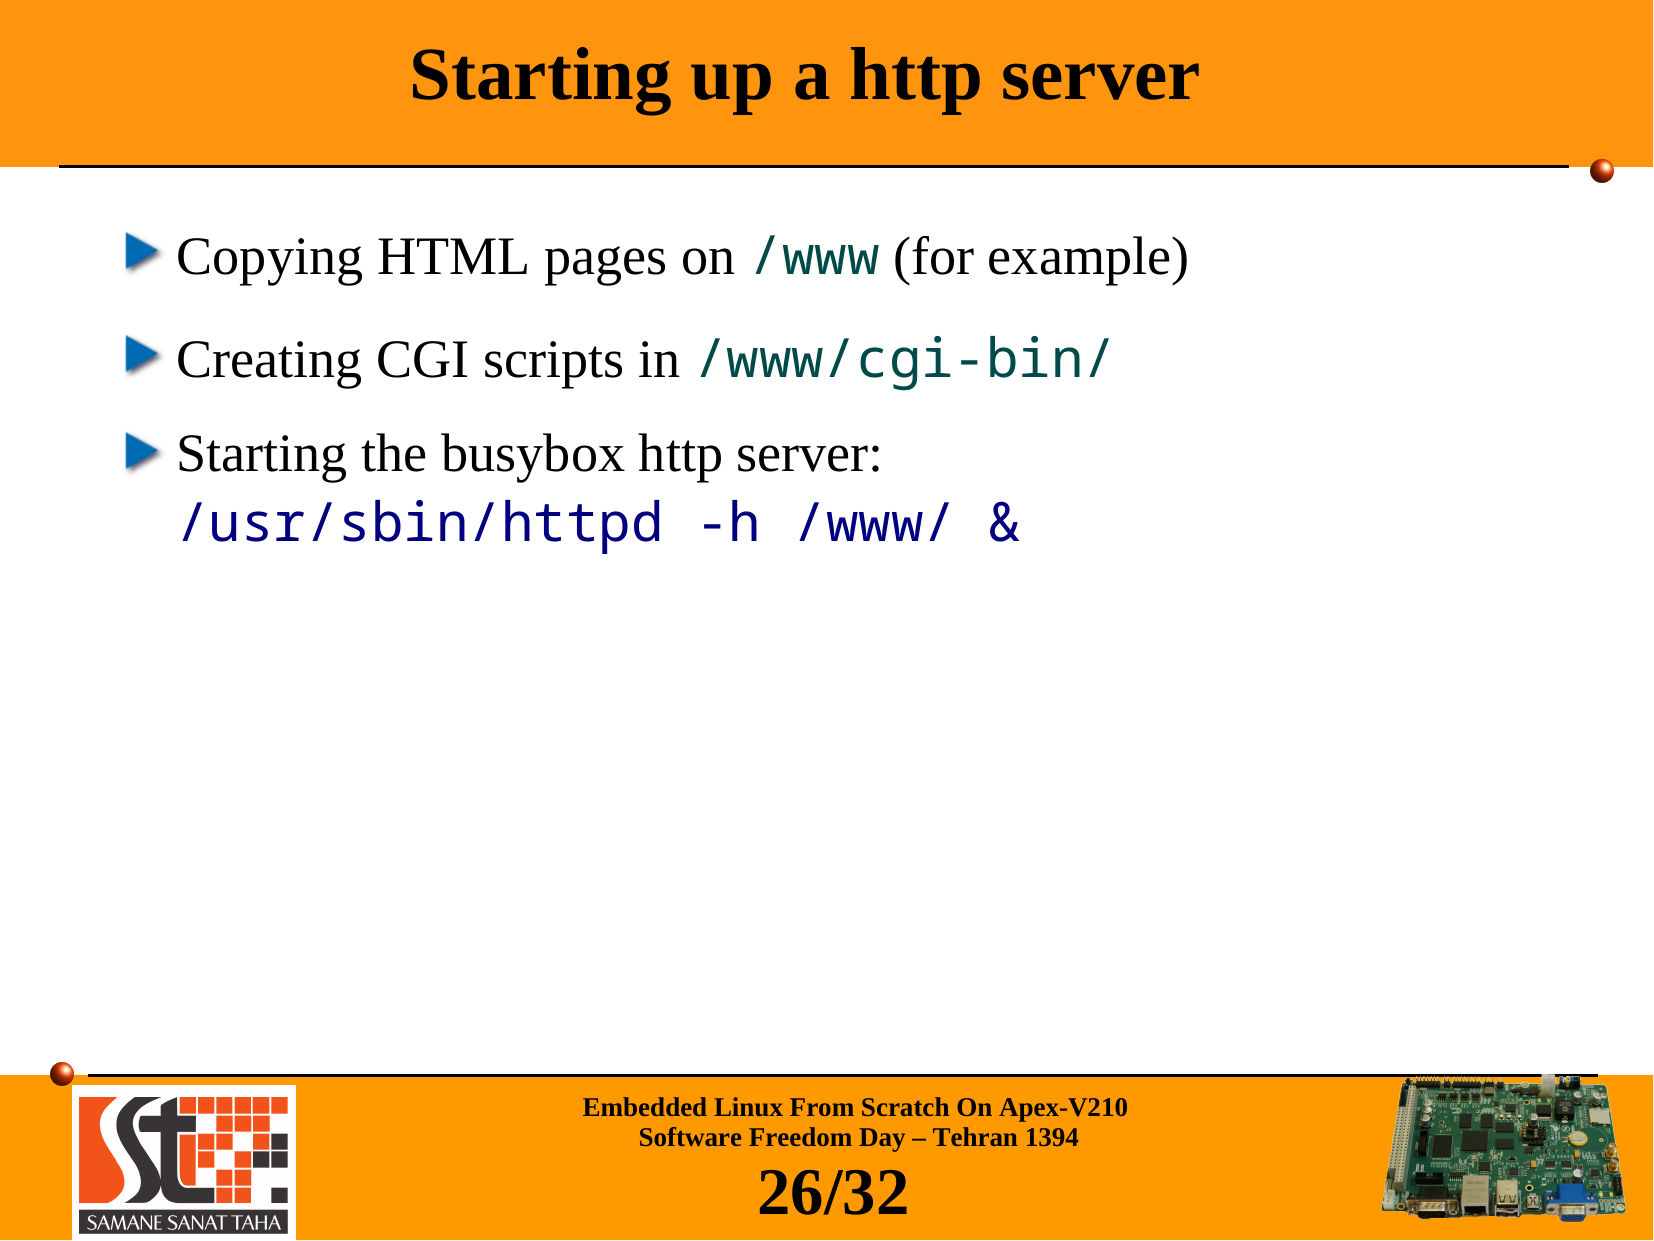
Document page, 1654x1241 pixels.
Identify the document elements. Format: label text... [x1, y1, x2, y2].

title Starting up a http server [60, 25, 1551, 124]
picture [72, 1085, 296, 1241]
list Copying HTML pages on /www (for example) Creating CGI scripts in /www/cgi-bin/ Starting the busybox http server: /usr/sbin/httpd -h /www/ & [105, 216, 1518, 1066]
picture [1371, 1074, 1626, 1236]
